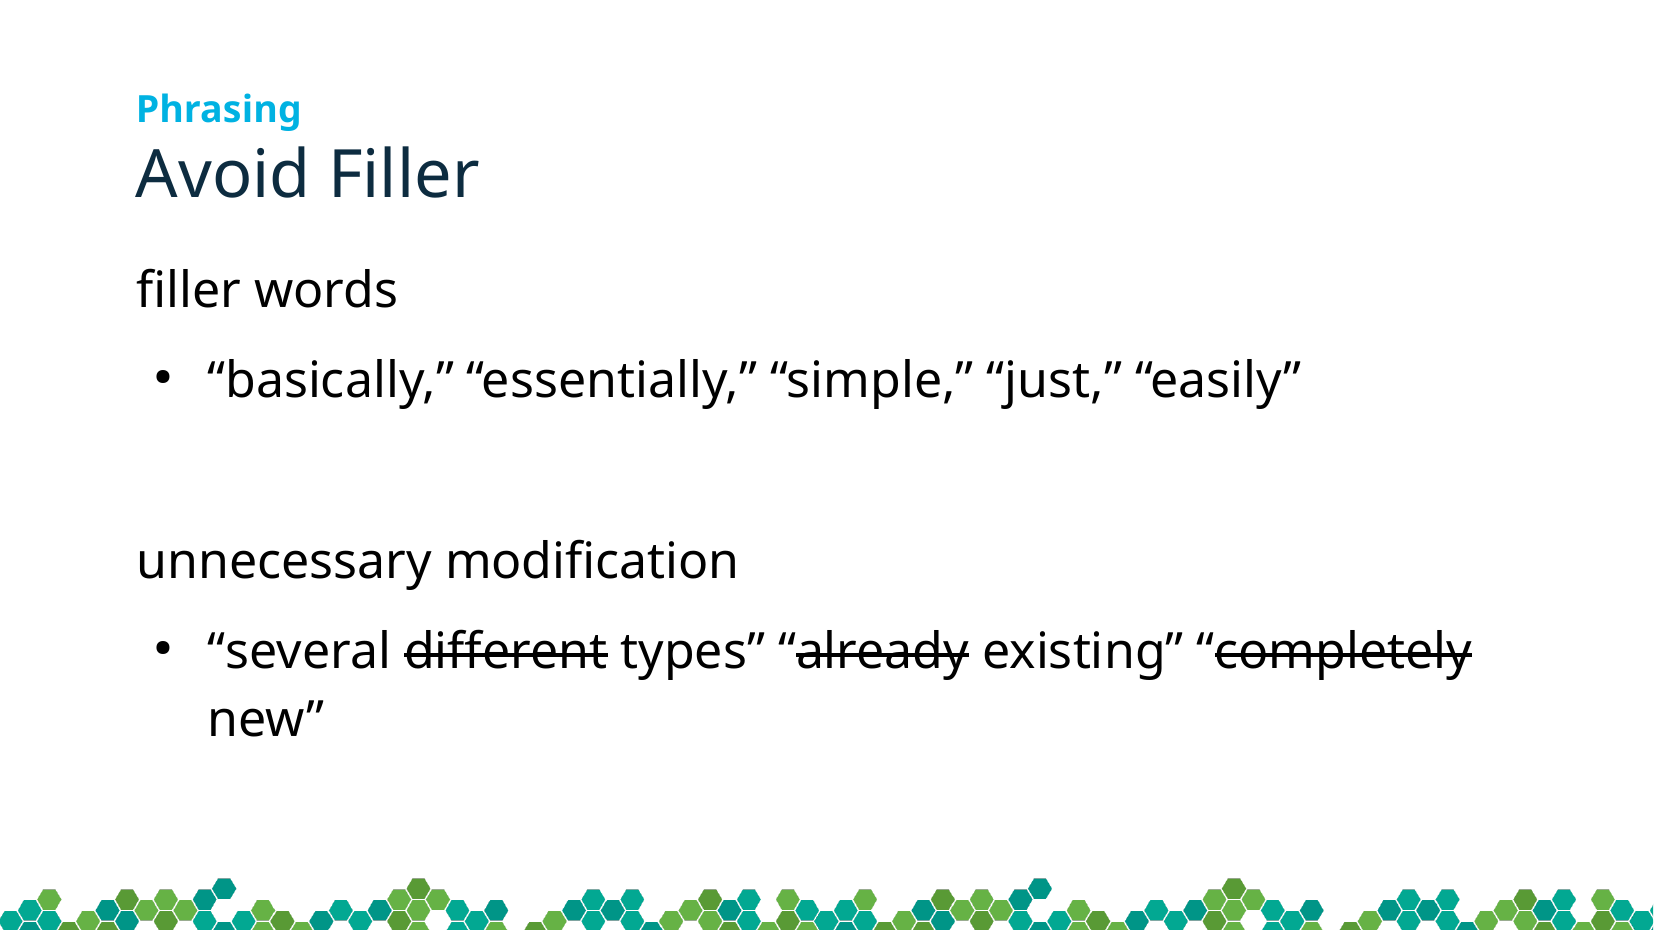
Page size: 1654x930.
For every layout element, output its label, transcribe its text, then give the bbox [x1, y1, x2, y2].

title Phrasing Avoid Filler [135, 72, 1594, 228]
list filler words “basically,” “essentially,” “simple,” “just,” “easily” unnecessary modification “several different types” “already existing” “completely new” [136, 253, 1595, 793]
picture [0, 870, 1654, 930]
